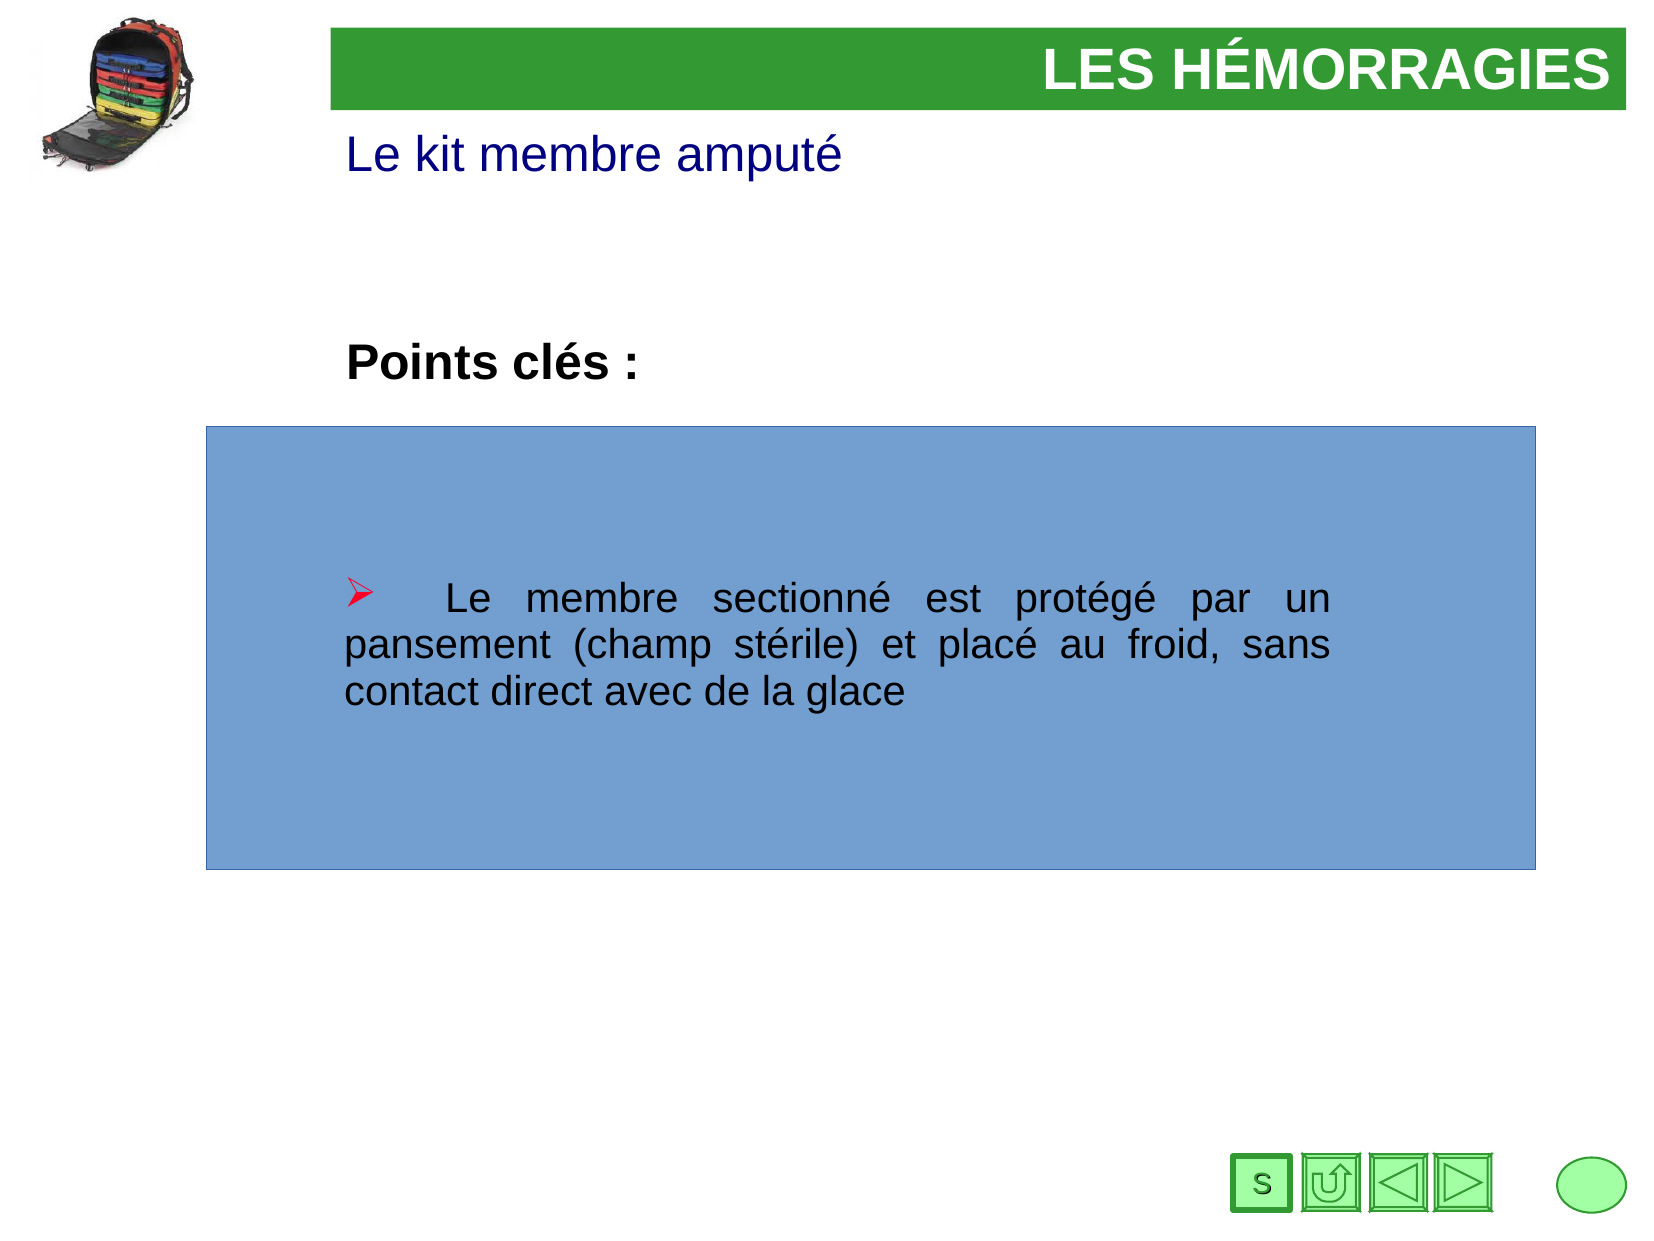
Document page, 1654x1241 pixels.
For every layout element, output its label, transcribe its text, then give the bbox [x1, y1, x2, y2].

text_box Le kit membre amputé [330, 118, 1613, 190]
picture [29, 5, 201, 183]
text_box Points clés : [331, 326, 1121, 399]
text_box LES HÉMORRAGIES [330, 27, 1626, 111]
text_box [206, 426, 1536, 870]
text_box Le membre sectionné est protégé par un pansement (champ stérile) et placé au froid, sans contact direct avec de la glace [329, 566, 1347, 722]
text_box [1557, 1157, 1627, 1213]
